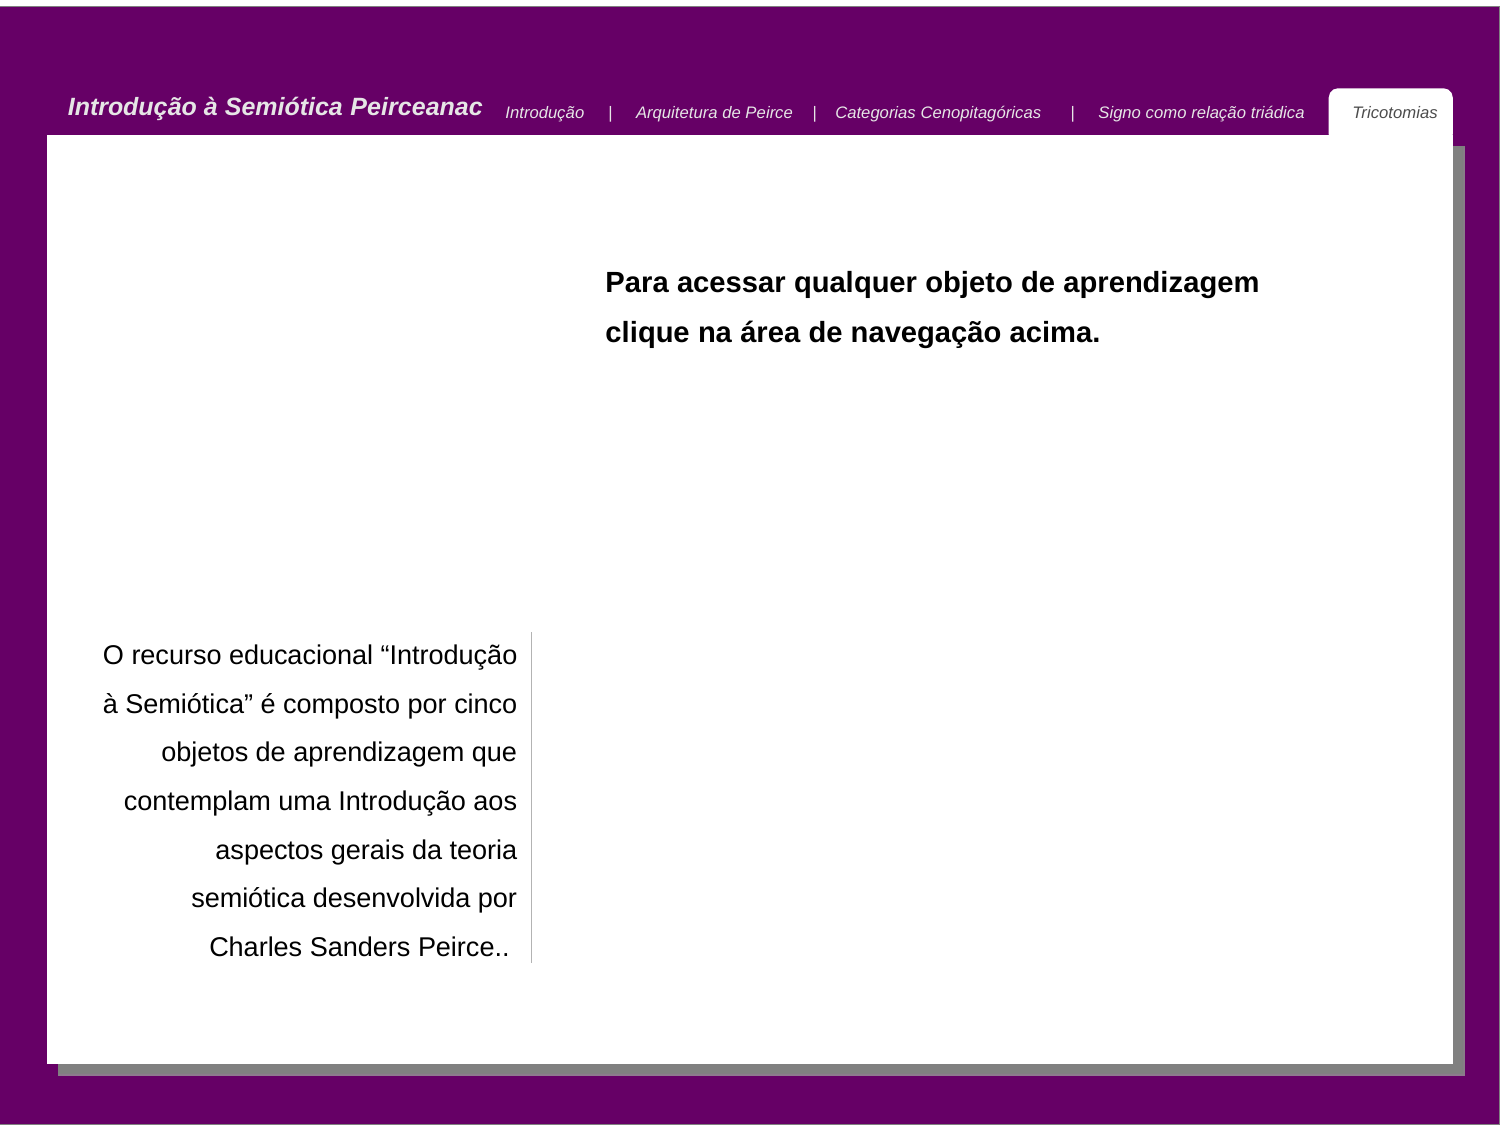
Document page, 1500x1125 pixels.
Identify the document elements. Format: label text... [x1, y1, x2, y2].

text_box Para acessar qualquer objeto de aprendizagem clique na área de navegação acima. [590, 242, 1312, 342]
text_box O recurso educacional “Introdução à Semiótica” é composto por cinco objetos de aprendizagem que contemplam uma Introdução aos aspectos gerais da teoria semiótica desenvolvida por Charles Sanders Peirce.. [80, 613, 532, 1022]
